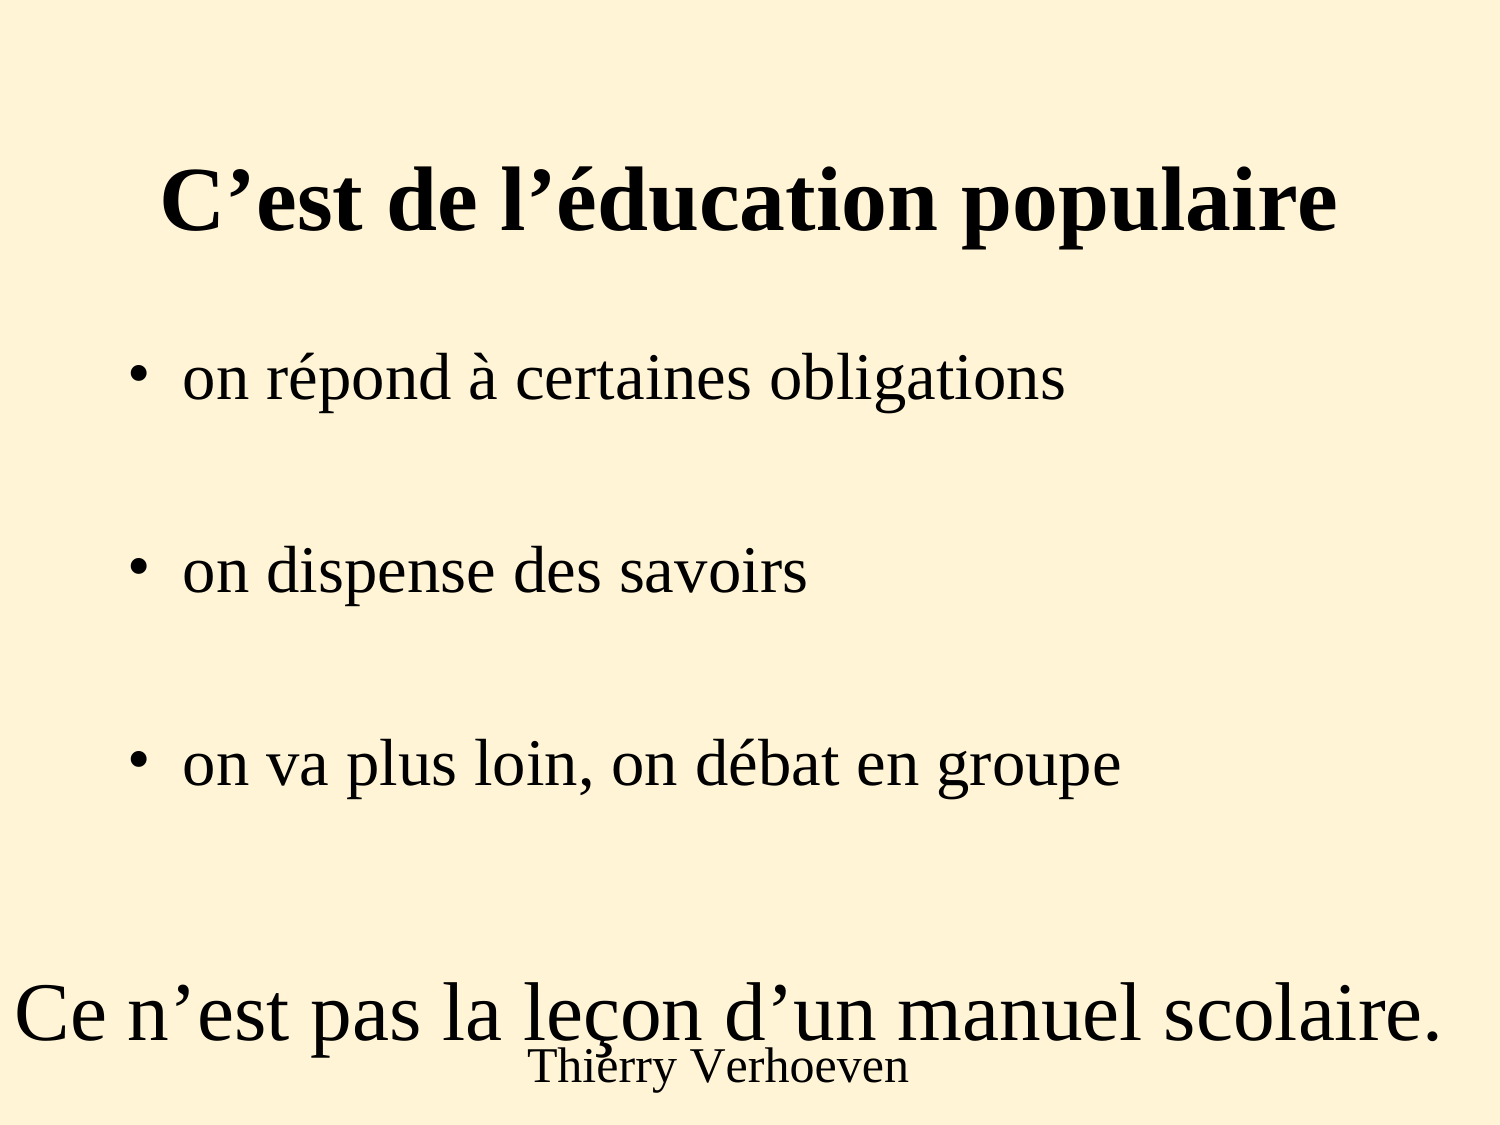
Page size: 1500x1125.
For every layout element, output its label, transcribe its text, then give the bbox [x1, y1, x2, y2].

text_box Ce n’est pas la leçon d’un manuel scolaire. [0, 849, 1500, 1066]
title C’est de l’éducation populaire [112, 99, 1388, 288]
list on répond à certaines obligations on dispense des savoirs on va plus loin, on débat en groupe [112, 324, 1388, 825]
